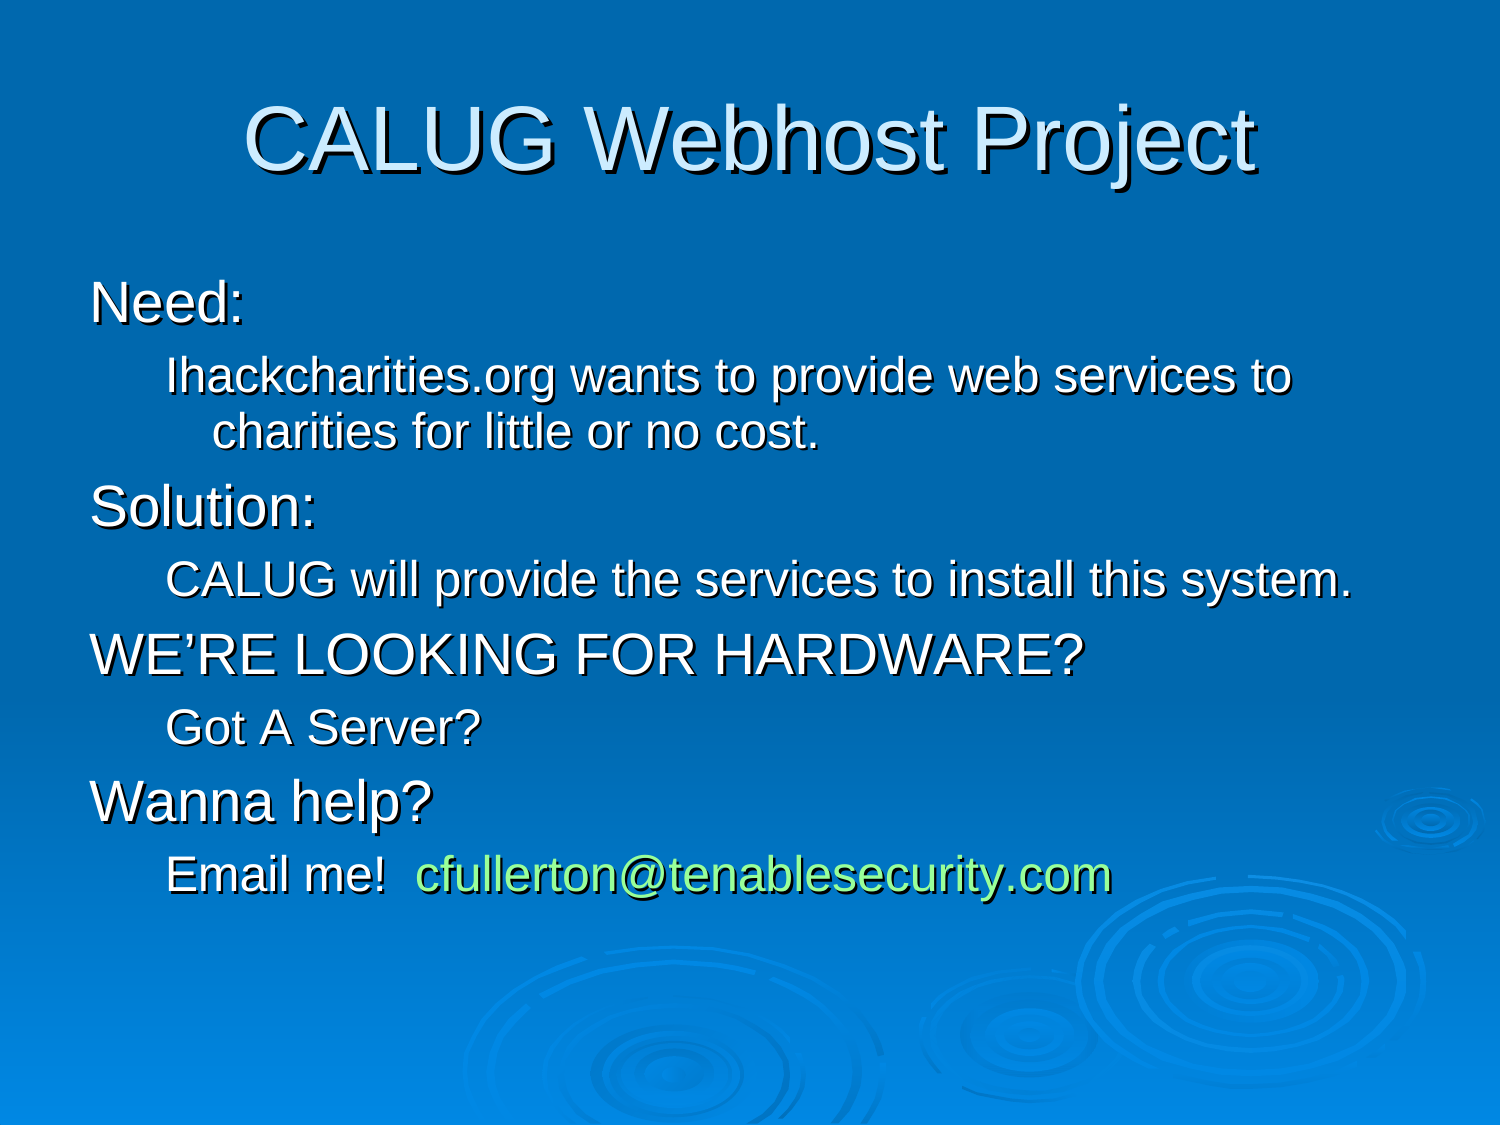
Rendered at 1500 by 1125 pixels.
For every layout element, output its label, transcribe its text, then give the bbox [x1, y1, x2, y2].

title CALUG Webhost Project [75, 45, 1426, 233]
list Need: Ihackcharities.org wants to provide web services to charities for little or no cost. Solution: CALUG will provide the services to install this system. WE’RE LOOKING FOR HARDWARE? Got A Server? Wanna help? Email me! cfullerton@tenablesecurity.com [75, 262, 1426, 1006]
